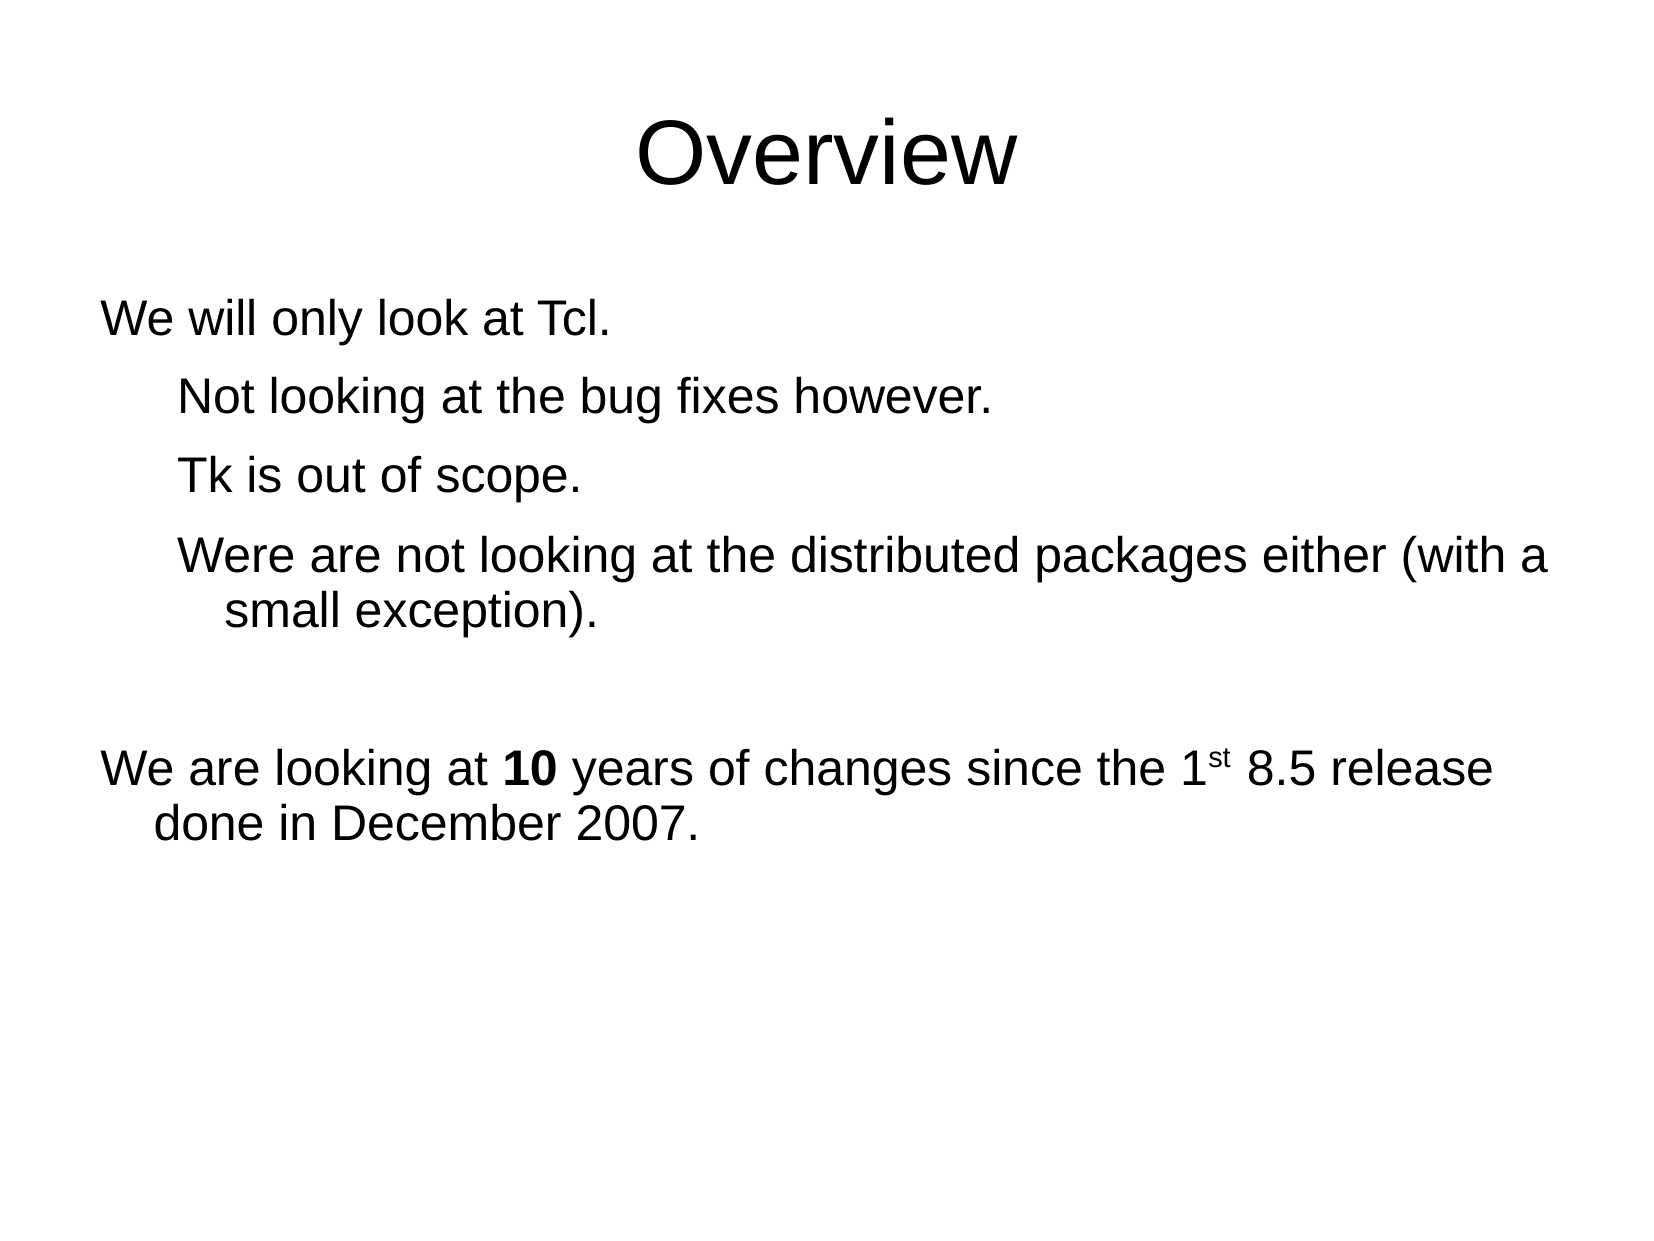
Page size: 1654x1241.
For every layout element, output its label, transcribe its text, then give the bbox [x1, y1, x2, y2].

list We will only look at Tcl. Not looking at the bug fixes however. Tk is out of scope. Were are not looking at the distributed packages either (with a small exception). We are looking at 10 years of changes since the 1st 8.5 release done in December 2007. [82, 290, 1571, 1203]
title Overview [82, 56, 1571, 250]
